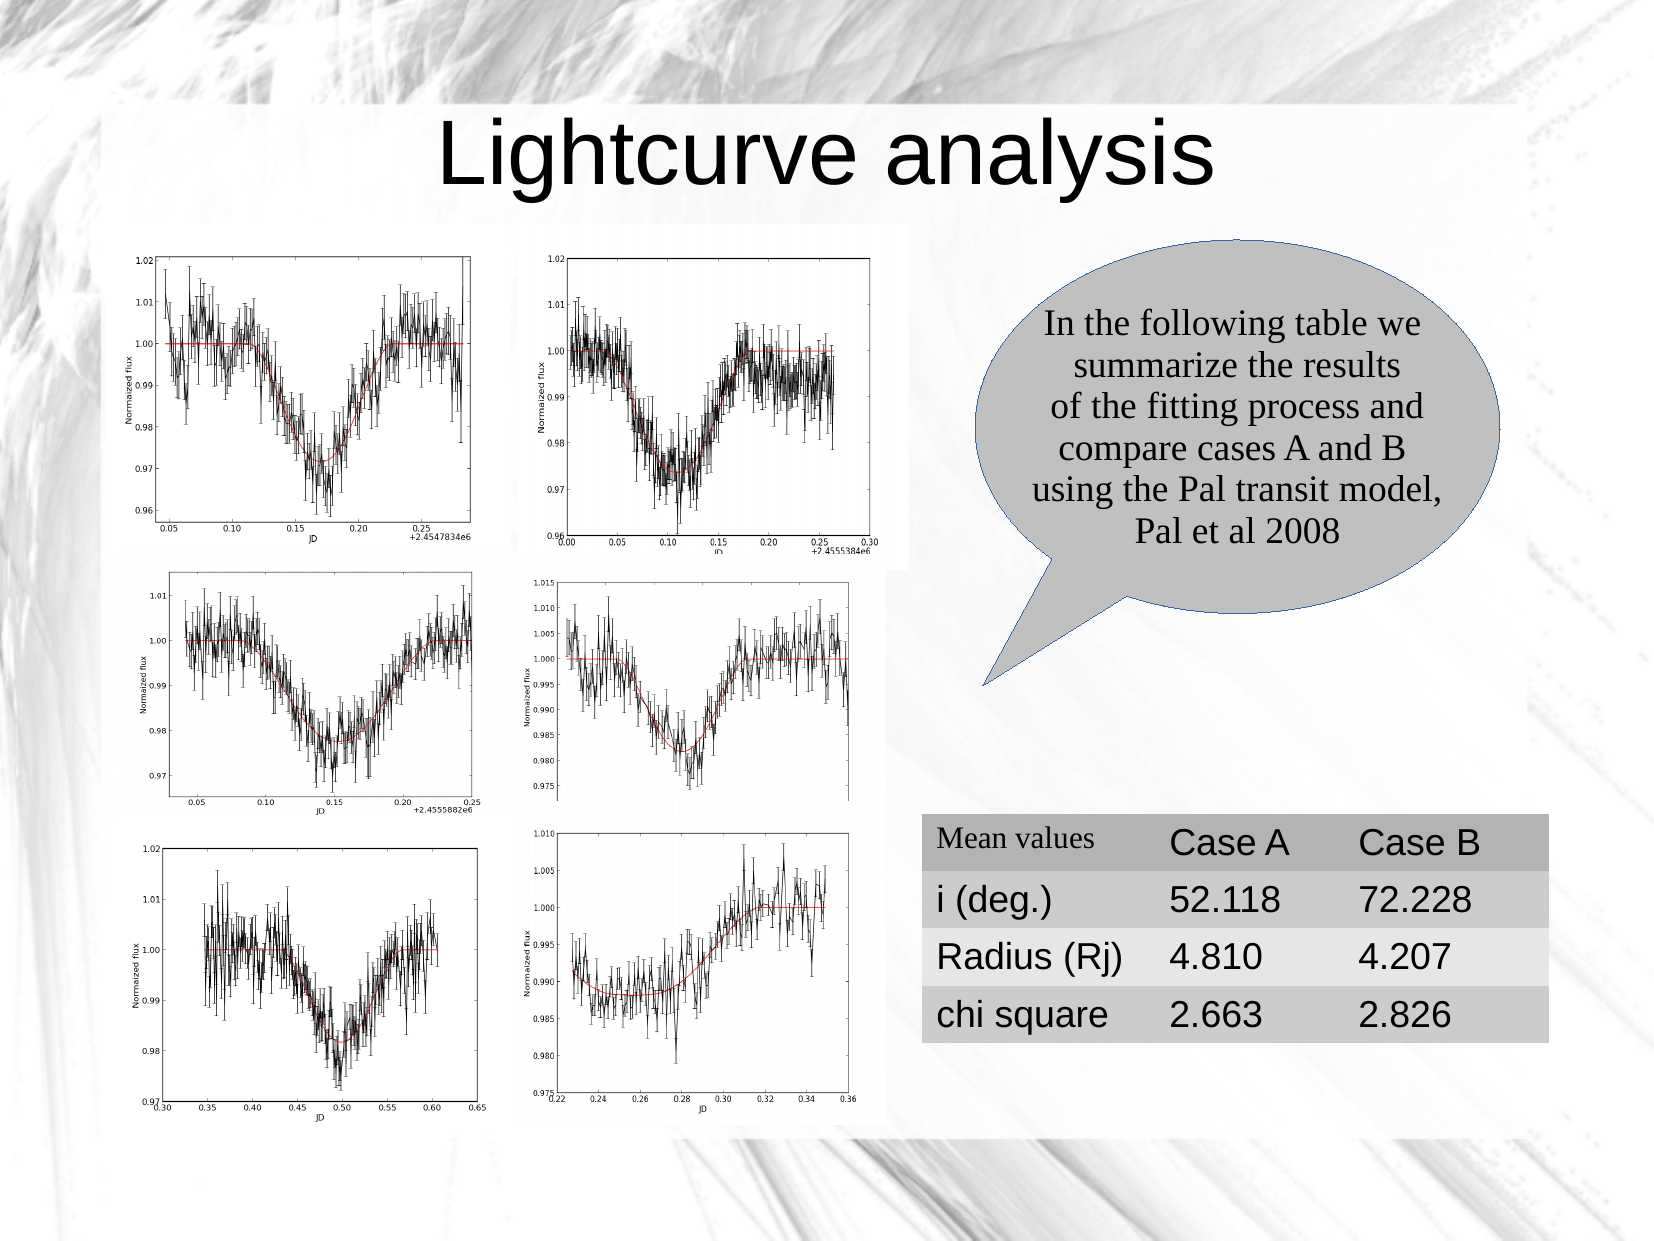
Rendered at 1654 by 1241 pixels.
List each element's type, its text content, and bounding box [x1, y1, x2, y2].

text_box In the following table we summarize the results of the fitting process and compare cases A and B using the Pal transit model, Pal et al 2008 [975, 239, 1501, 686]
picture [0, 0, 1654, 1241]
table_cell chi square [922, 986, 1155, 1043]
table_cell Radius (Rj) [922, 928, 1155, 986]
table_header Case A [1155, 814, 1344, 871]
table_header Mean values [922, 814, 1155, 871]
table_cell 72.228 [1344, 871, 1549, 928]
table_cell 52.118 [1155, 871, 1344, 928]
table_header Case B [1344, 814, 1549, 871]
table_cell 2.663 [1155, 986, 1344, 1043]
table_cell i (deg.) [922, 871, 1155, 928]
table_cell 2.826 [1344, 986, 1549, 1043]
table_cell 4.810 [1155, 928, 1344, 986]
table_cell 4.207 [1344, 928, 1549, 986]
title Lightcurve analysis [82, 49, 1571, 257]
